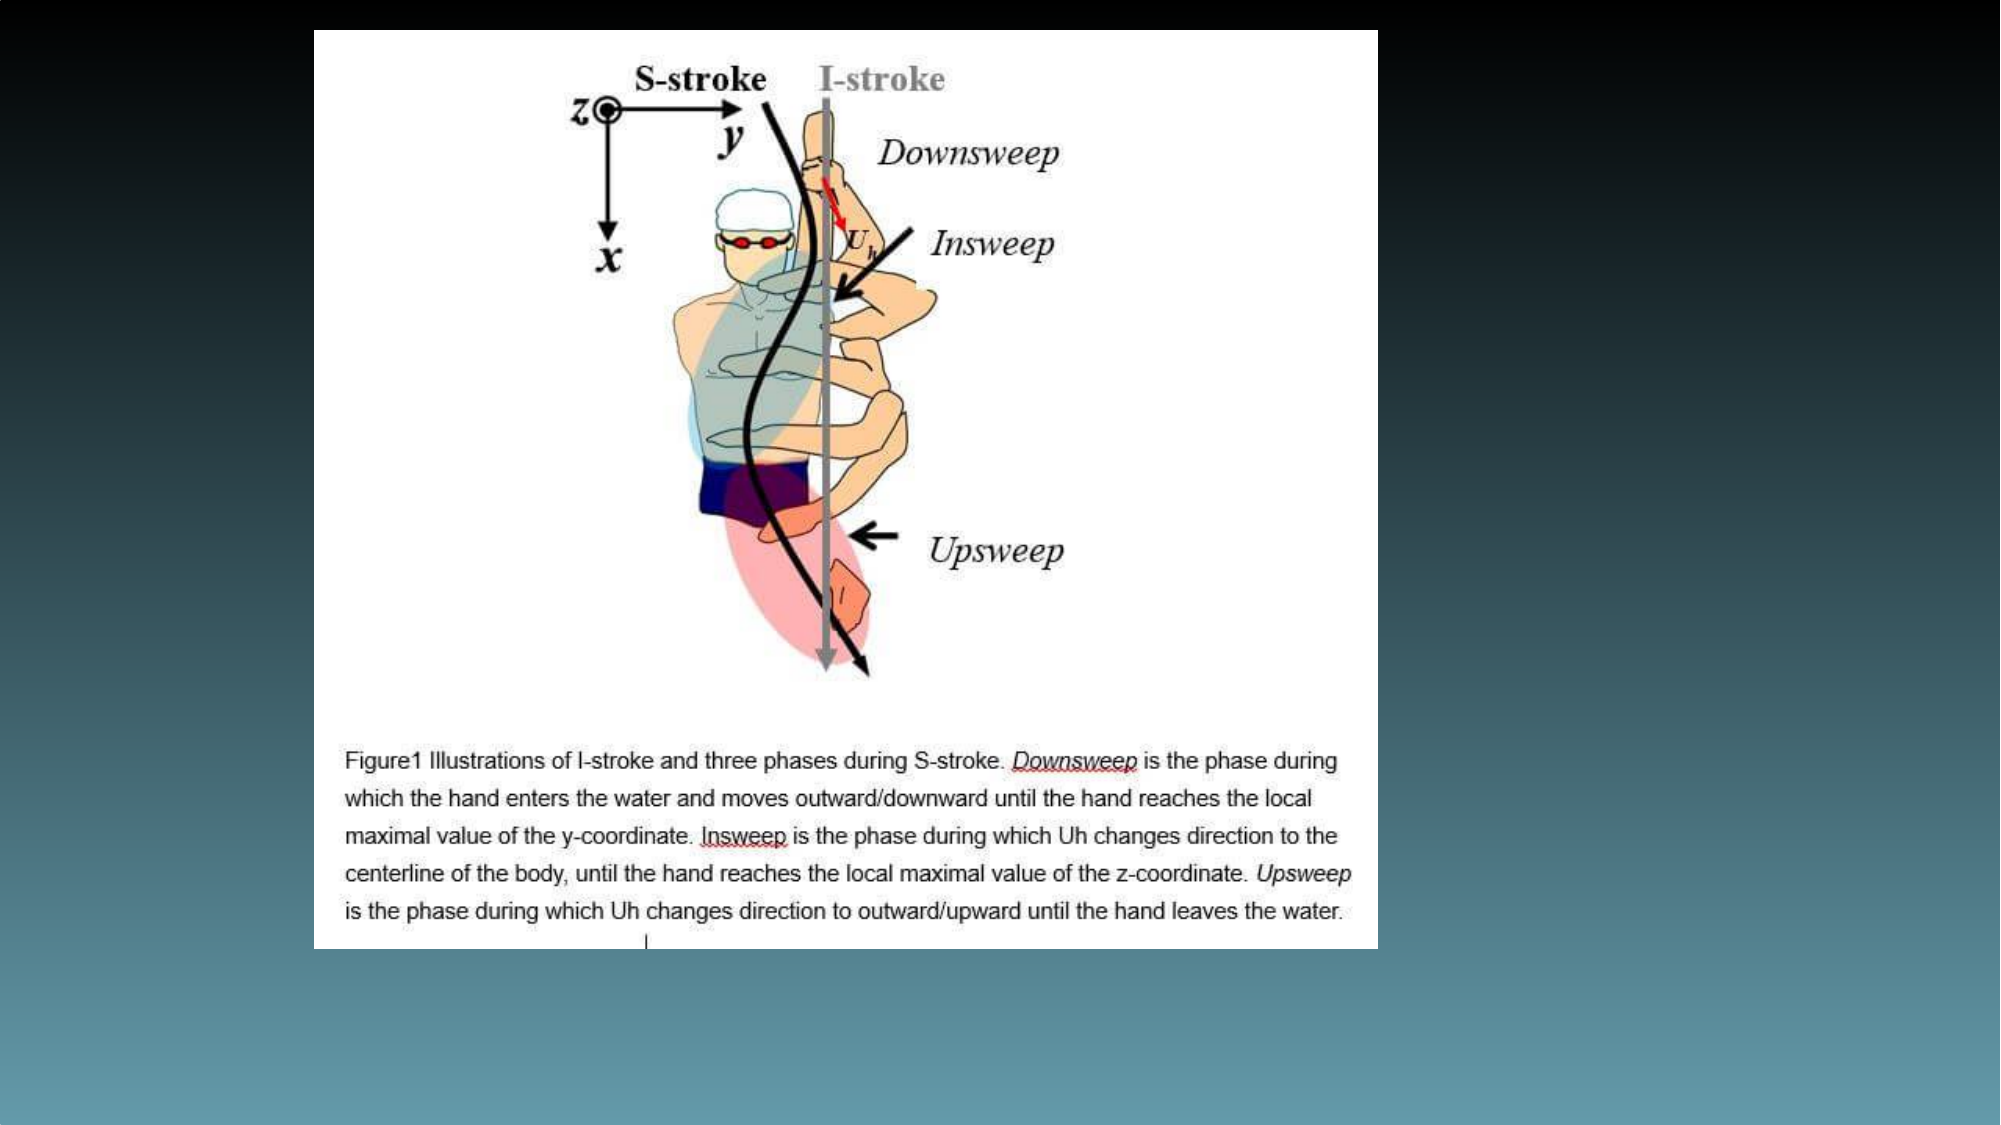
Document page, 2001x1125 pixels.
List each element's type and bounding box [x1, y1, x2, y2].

picture [314, 30, 1378, 949]
